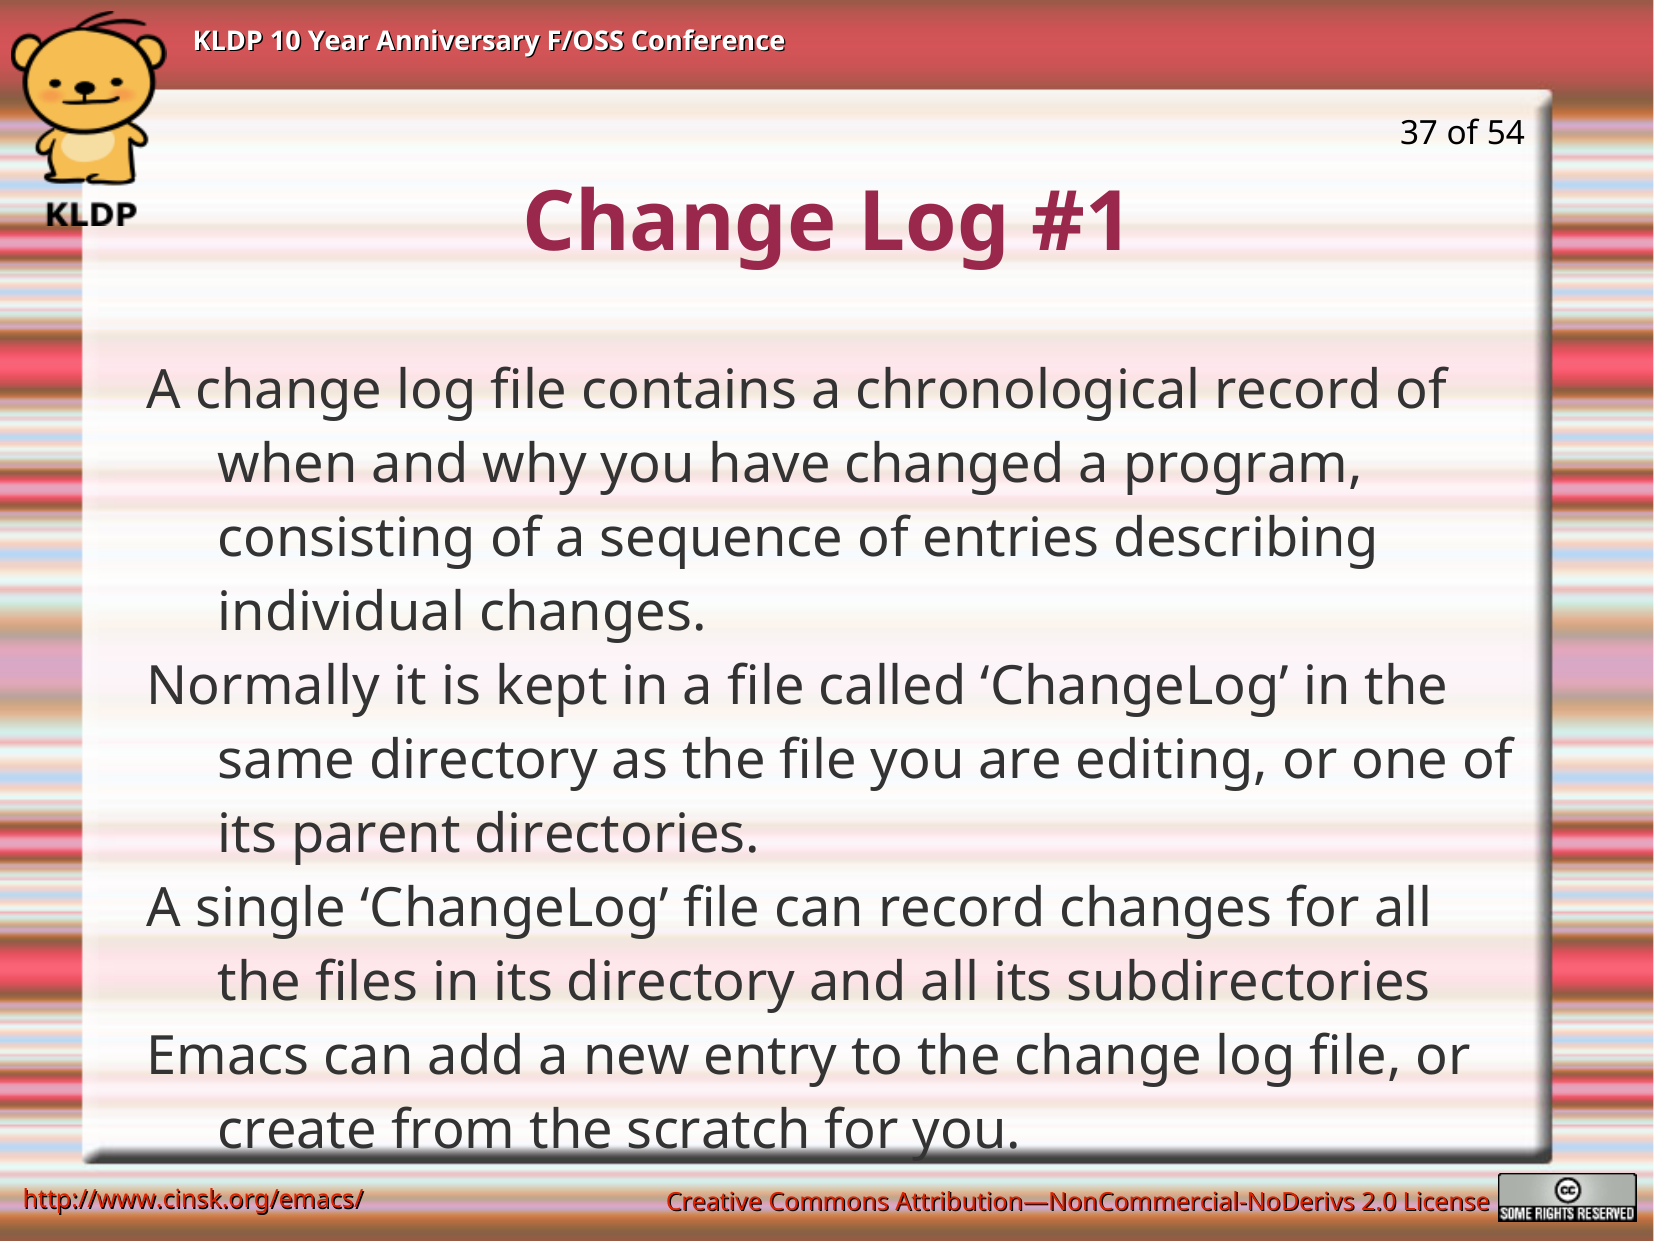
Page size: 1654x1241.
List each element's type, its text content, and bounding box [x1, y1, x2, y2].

picture [0, 0, 1654, 1241]
title Change Log #1 [121, 114, 1534, 322]
list A change log file contains a chronological record of when and why you have changed a program, consisting of a sequence of entries describing individual changes. Normally it is kept in a file called ‘ChangeLog’ in the same directory as the file you are editing, or one of its parent directories. A single ‘ChangeLog’ file can record changes for all the files in its directory and all its subdirectories Emacs can add a new entry to the change log file, or create from the scratch for you. [134, 350, 1516, 1133]
